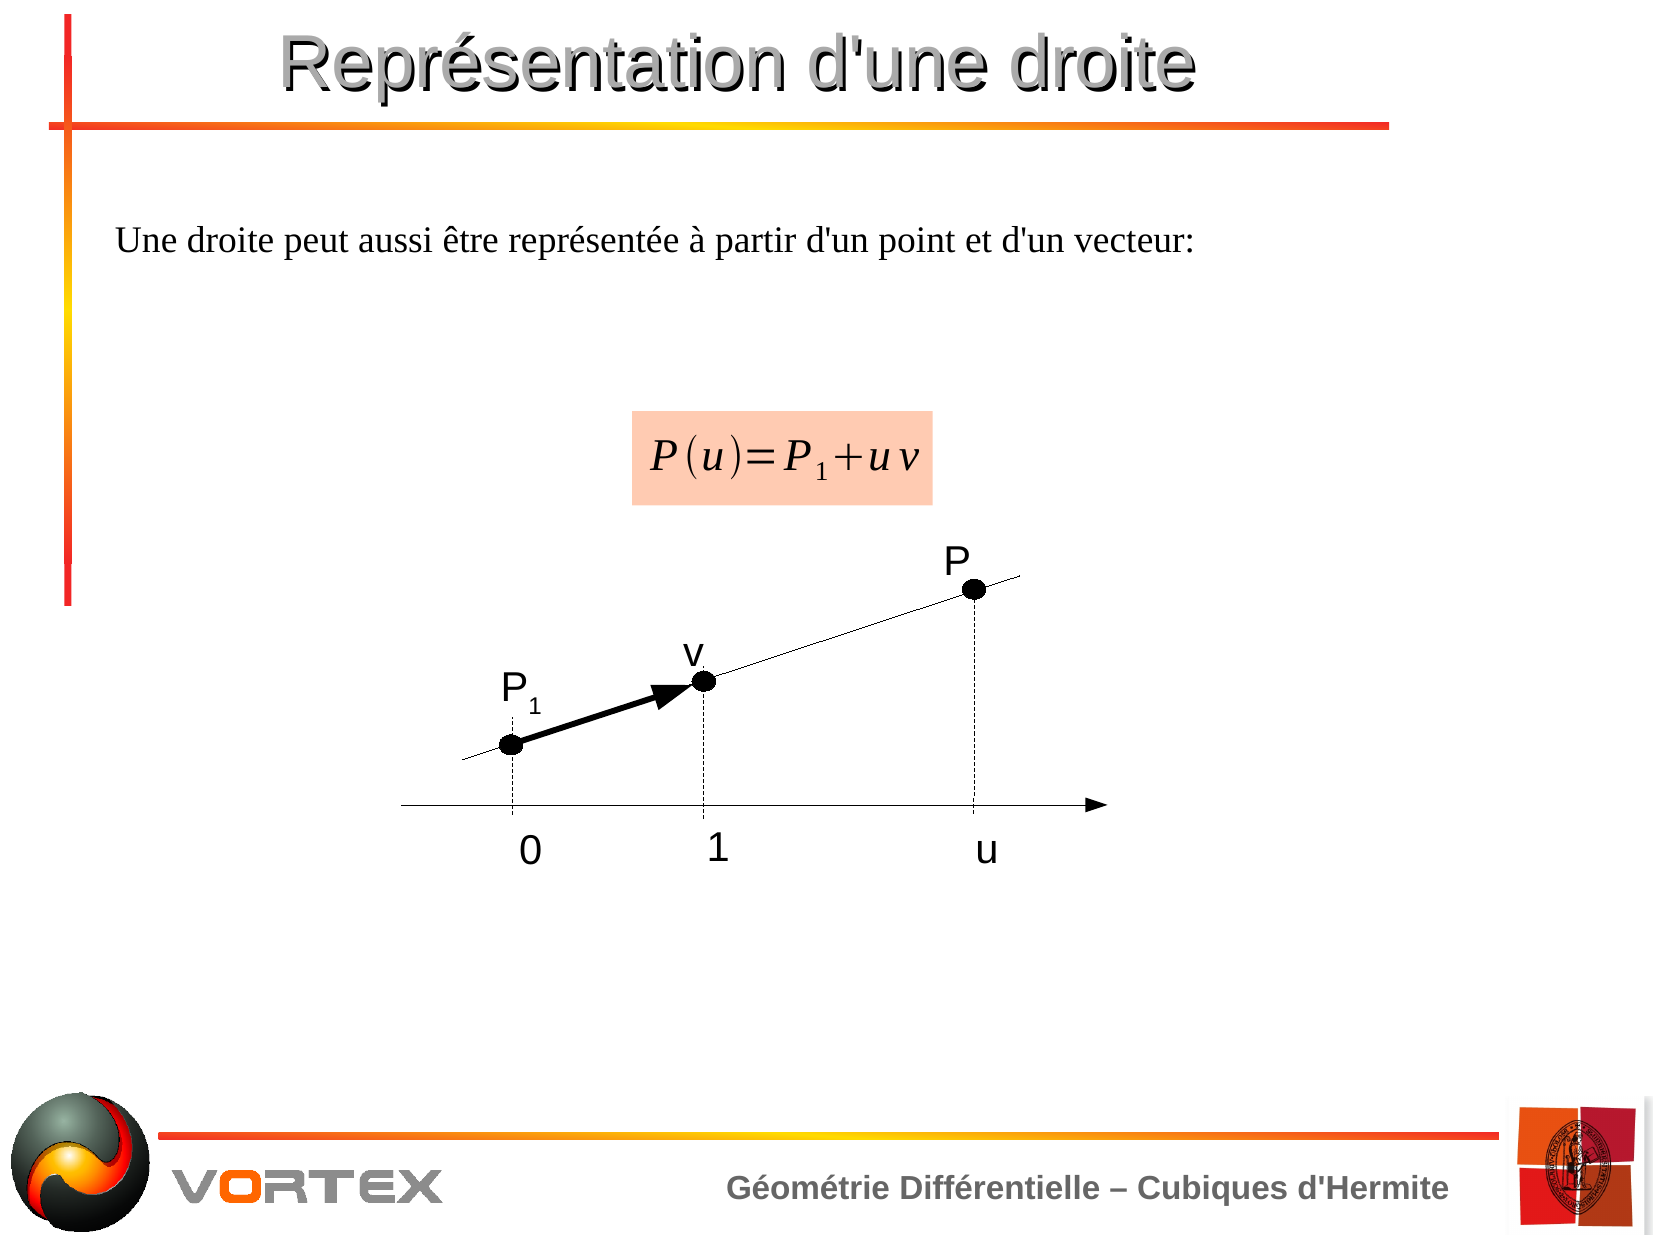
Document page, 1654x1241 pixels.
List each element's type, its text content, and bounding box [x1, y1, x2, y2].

text_box [499, 735, 523, 755]
picture [1505, 1096, 1653, 1235]
text_box v [668, 621, 758, 689]
list Une droite peut aussi être représentée à partir d'un point et d'un vecteur: [97, 148, 1586, 967]
text_box 0 [504, 819, 594, 888]
title Représentation d'une droite [82, 4, 1392, 120]
text_box 1 [691, 816, 782, 885]
chart [639, 429, 926, 487]
text_box u [960, 818, 1051, 886]
picture [11, 1092, 443, 1232]
text_box P [928, 530, 1019, 599]
text_box P1 [553, 727, 576, 735]
text_box P1 [485, 656, 576, 735]
